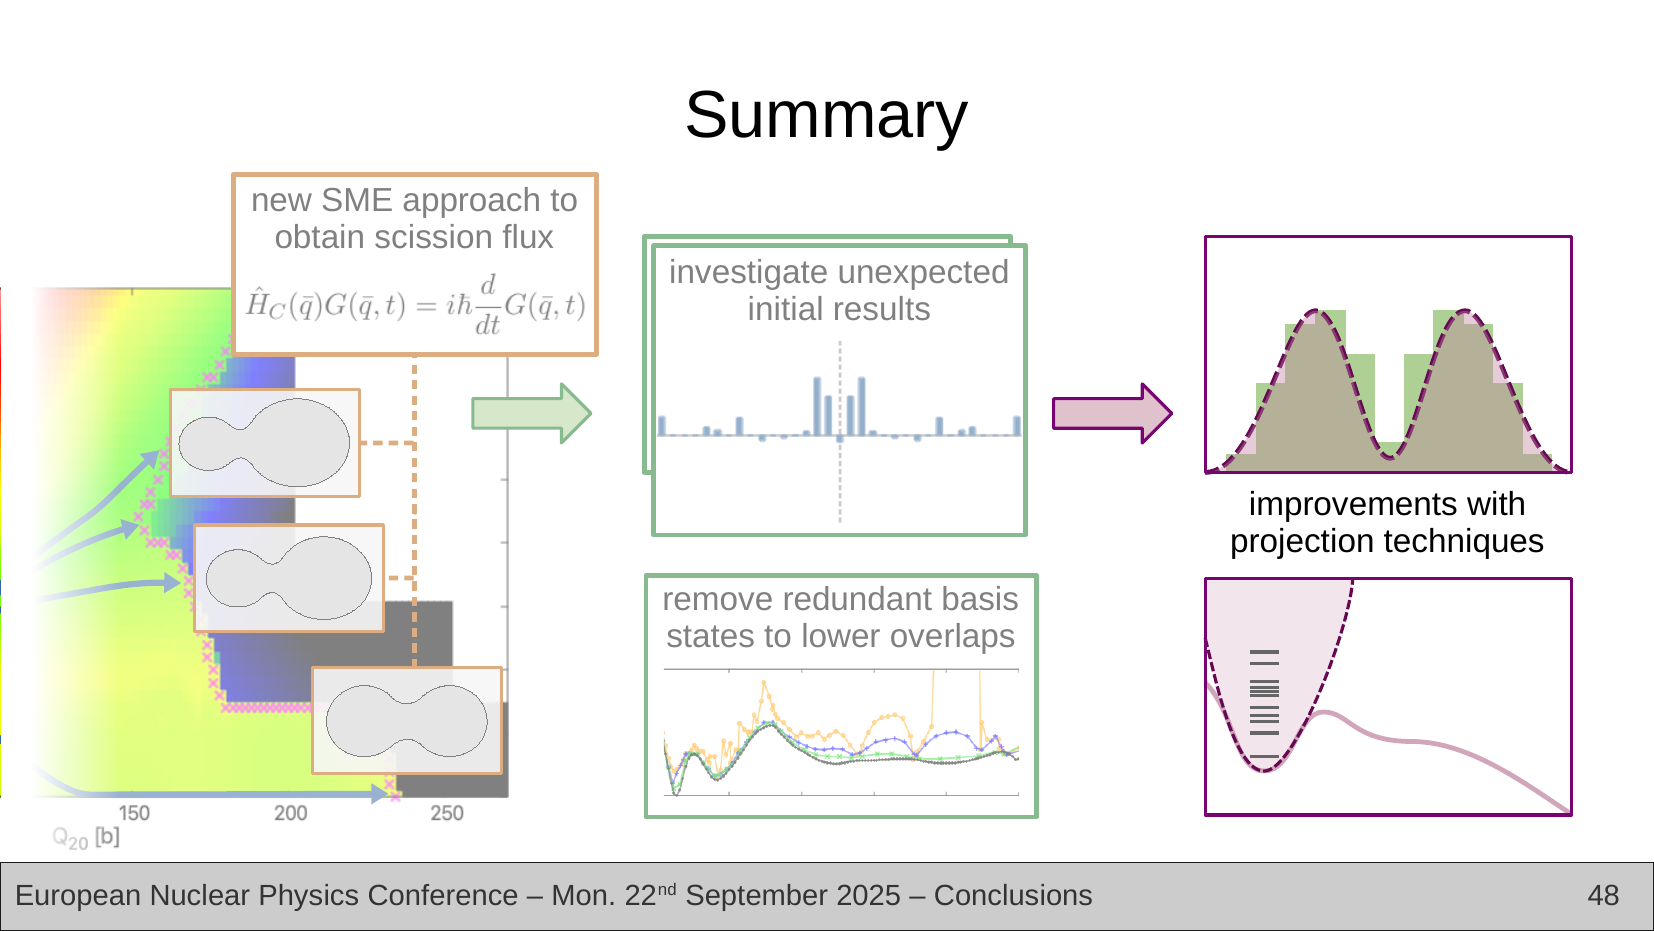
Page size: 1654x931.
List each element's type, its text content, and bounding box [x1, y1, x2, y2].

title Summary [183, 37, 1471, 193]
text_box European Nuclear Physics Conference – Mon. 22nd September 2025 – Conclusions [0, 855, 1264, 931]
text_box [1264, 862, 1654, 931]
text_box [629, 200, 1052, 829]
text_box [1213, 310, 1564, 471]
text_box [1, 163, 601, 855]
text_box [1053, 383, 1172, 444]
text_box <number> [1471, 862, 1635, 929]
text_box [1207, 580, 1353, 768]
text_box improvements with projection techniques [1210, 478, 1565, 568]
